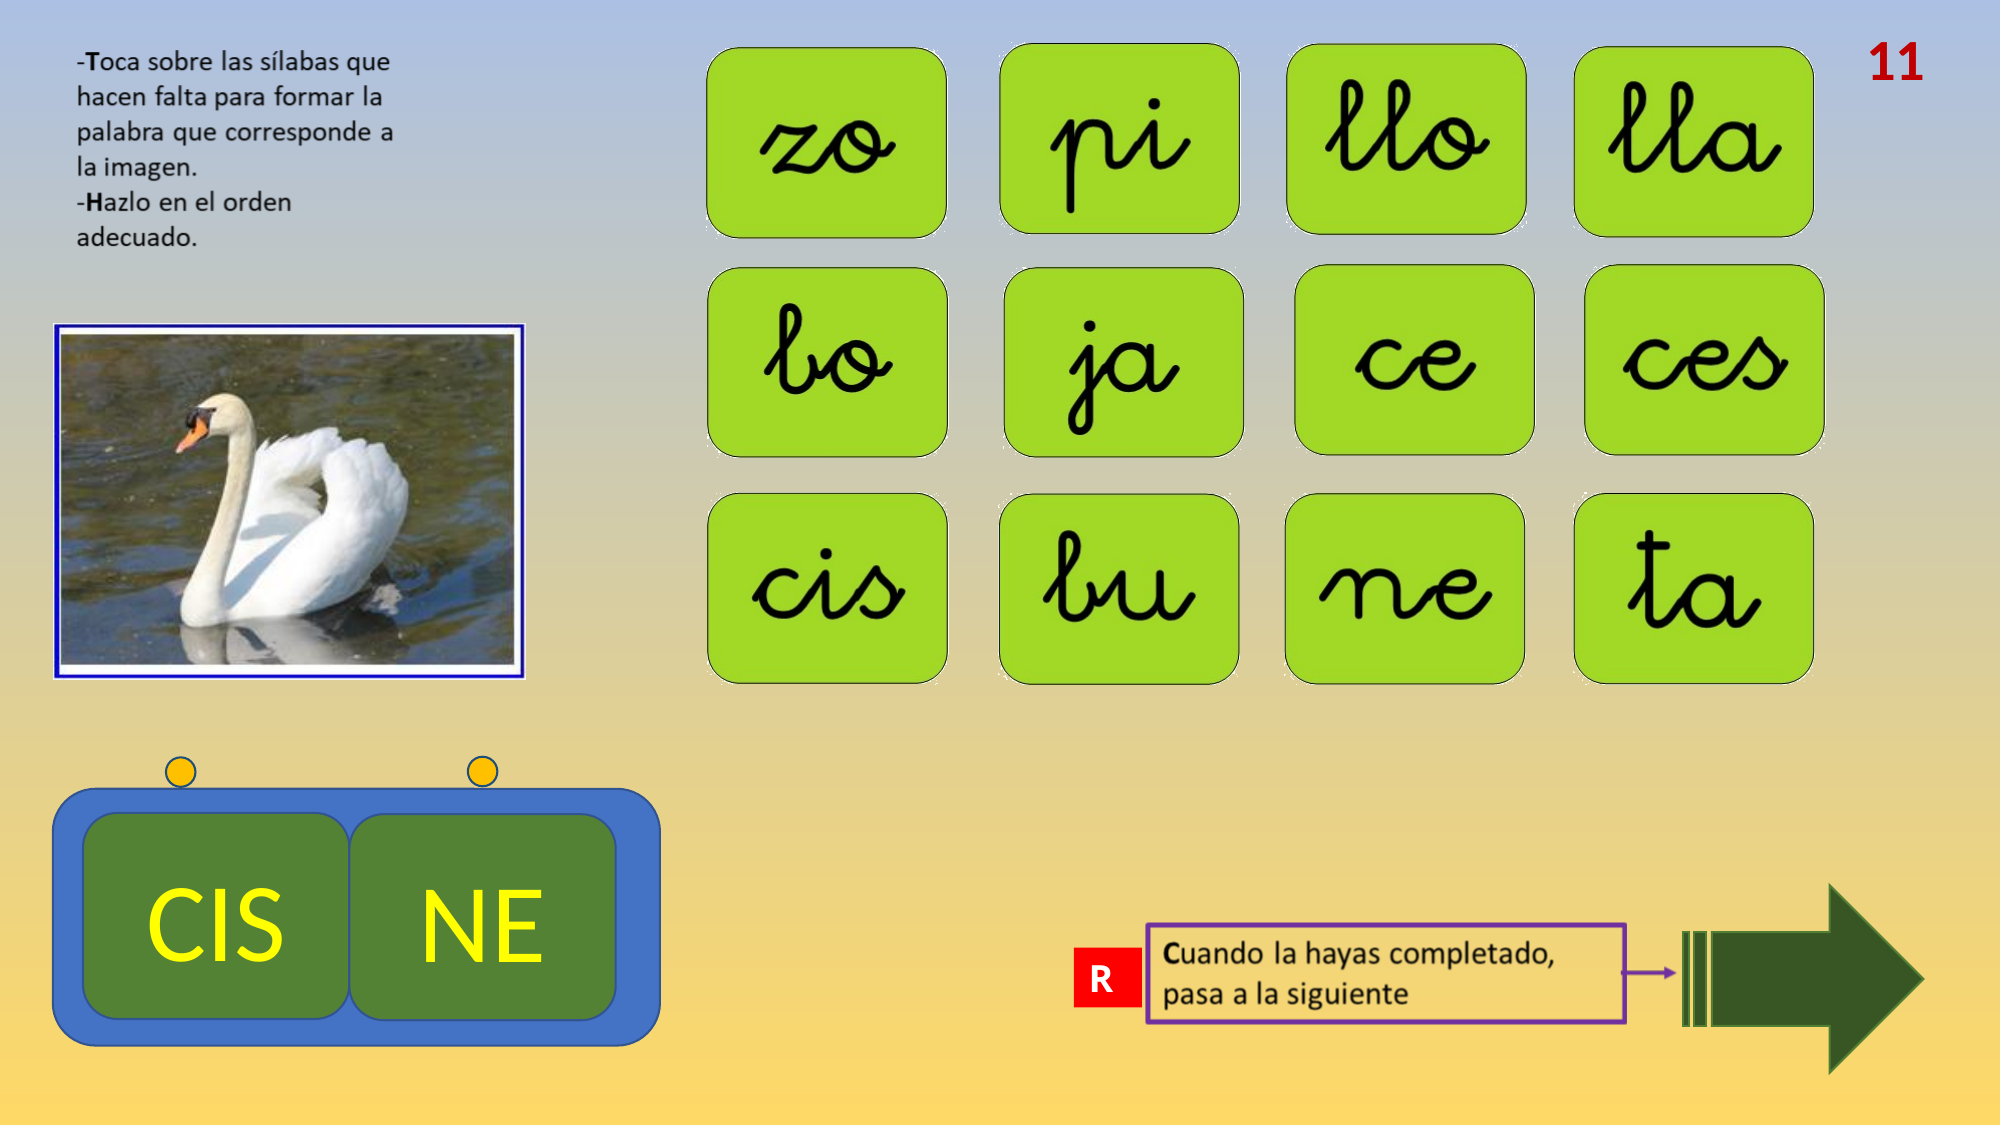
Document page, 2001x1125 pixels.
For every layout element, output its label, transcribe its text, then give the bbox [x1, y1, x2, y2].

picture [1573, 492, 1815, 685]
picture [998, 493, 1240, 685]
picture [1141, 921, 1691, 1034]
picture [58, 34, 431, 272]
picture [1003, 267, 1245, 459]
text_box [1694, 932, 1707, 1026]
picture [707, 267, 949, 459]
picture [707, 492, 949, 685]
text_box [1711, 885, 1924, 1073]
picture [53, 323, 526, 680]
picture [1584, 264, 1826, 456]
text_box [467, 756, 498, 787]
picture [706, 47, 948, 239]
picture [999, 42, 1241, 235]
text_box CIS [82, 812, 349, 1019]
picture [1573, 46, 1815, 238]
text_box 11 [1851, 14, 1953, 100]
text_box [52, 788, 660, 1046]
text_box [165, 757, 196, 787]
picture [1286, 43, 1527, 235]
text_box R [1073, 947, 1141, 1008]
picture [1284, 493, 1526, 685]
picture [1294, 264, 1536, 456]
text_box NE [349, 814, 616, 1021]
